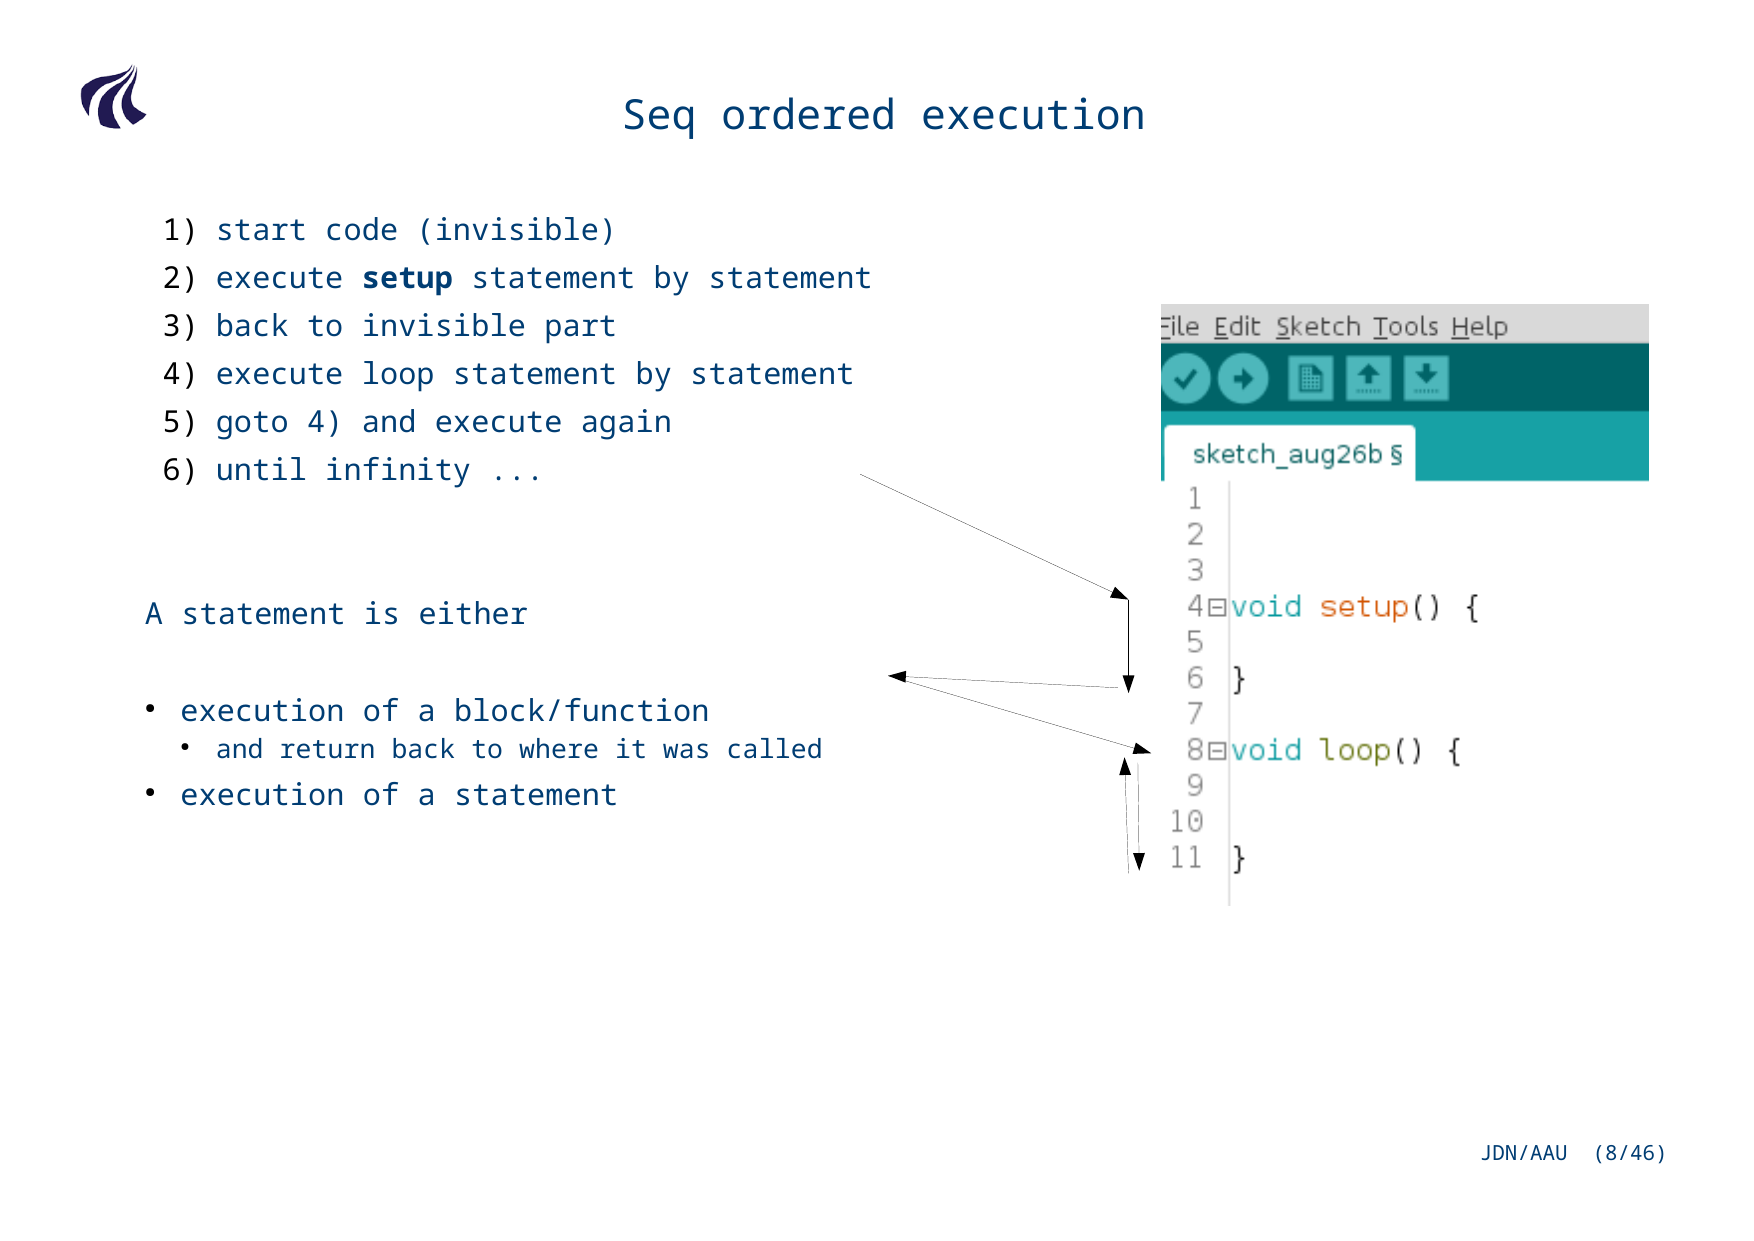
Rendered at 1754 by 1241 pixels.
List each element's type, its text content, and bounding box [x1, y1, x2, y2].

picture [1161, 304, 1649, 906]
picture [76, 60, 151, 131]
title Seq ordered execution [148, 72, 1621, 155]
list start code (invisible) execute setup statement by statement back to invisible part execute loop statement by statement goto 4) and execute again until infinity ... A statement is either execution of a block/function and return back to where it was called execution of a statement [144, 208, 1618, 1064]
